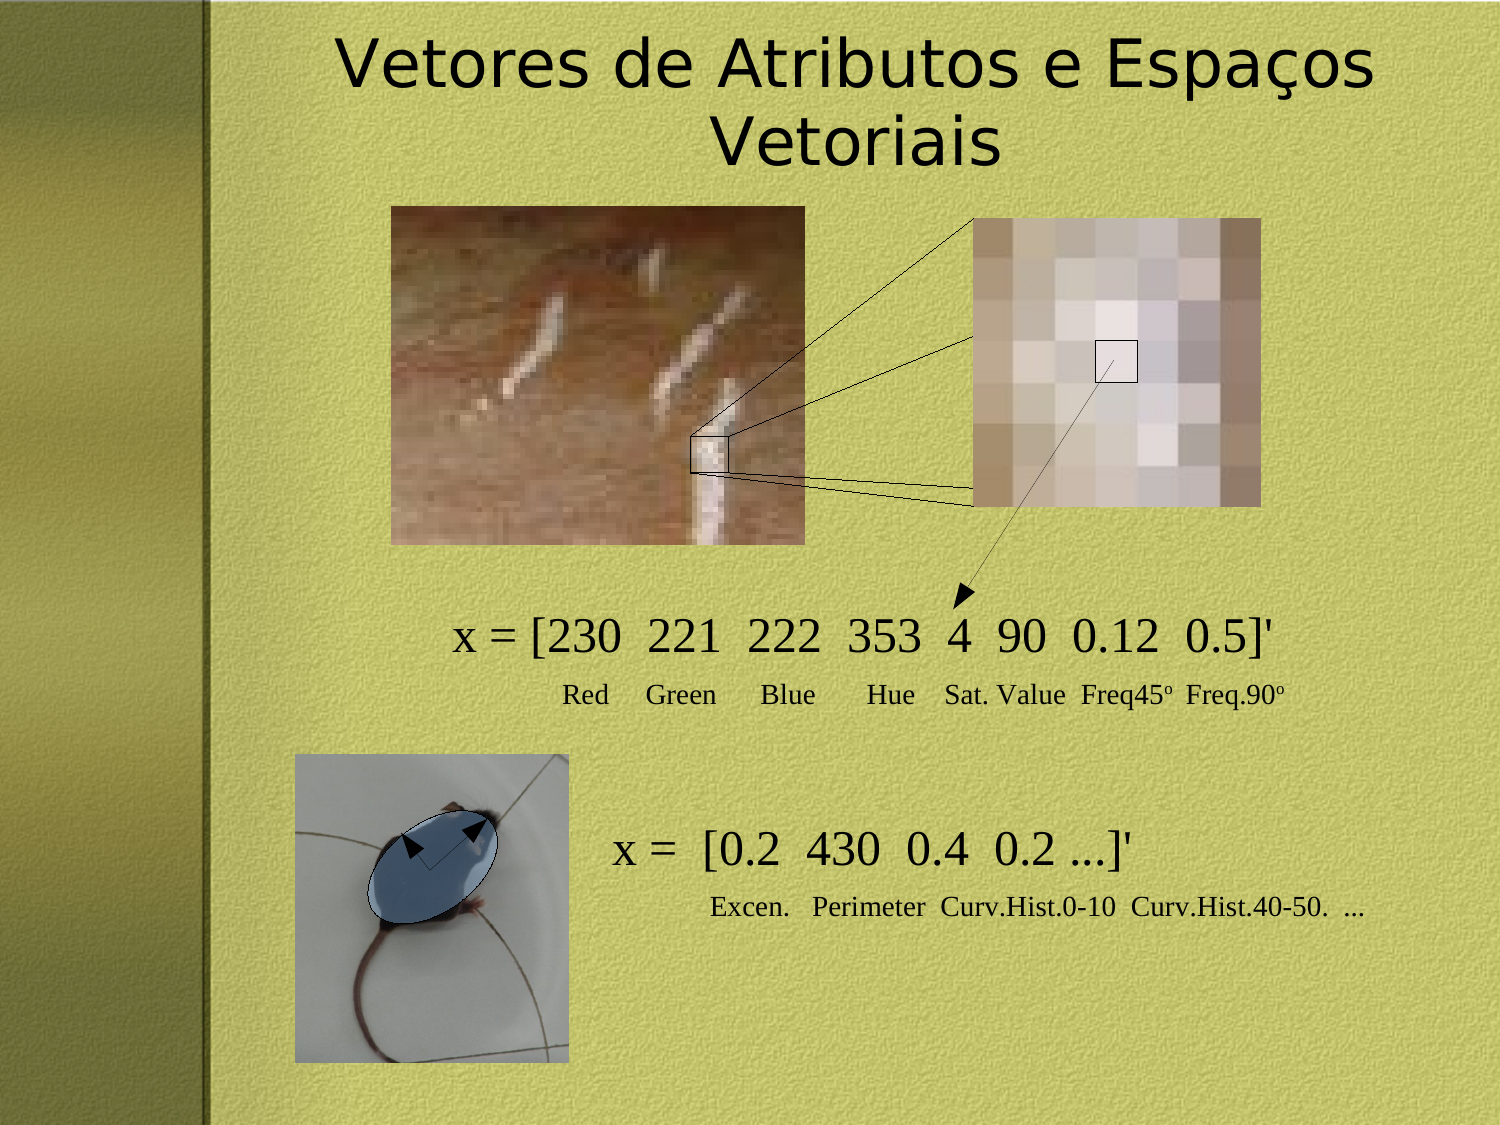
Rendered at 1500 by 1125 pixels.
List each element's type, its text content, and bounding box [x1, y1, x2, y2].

text_box x = [0.2 430 0.4 0.2 ...]' [597, 813, 1459, 898]
text_box [367, 818, 498, 924]
text_box Excen. Perimeter Curv.Hist.0-10 Curv.Hist.40-50. ... [673, 883, 1500, 945]
text_box Red Green Blue Hue Sat. Value Freq45o Freq.90o [525, 670, 1359, 733]
title Vetores de Atributos e Espaços Vetoriais [206, 9, 1500, 198]
text_box x = [230 221 222 353 4 90 0.12 0.5]' [437, 601, 1300, 686]
text_box [403, 810, 487, 869]
picture [0, 0, 1500, 1125]
